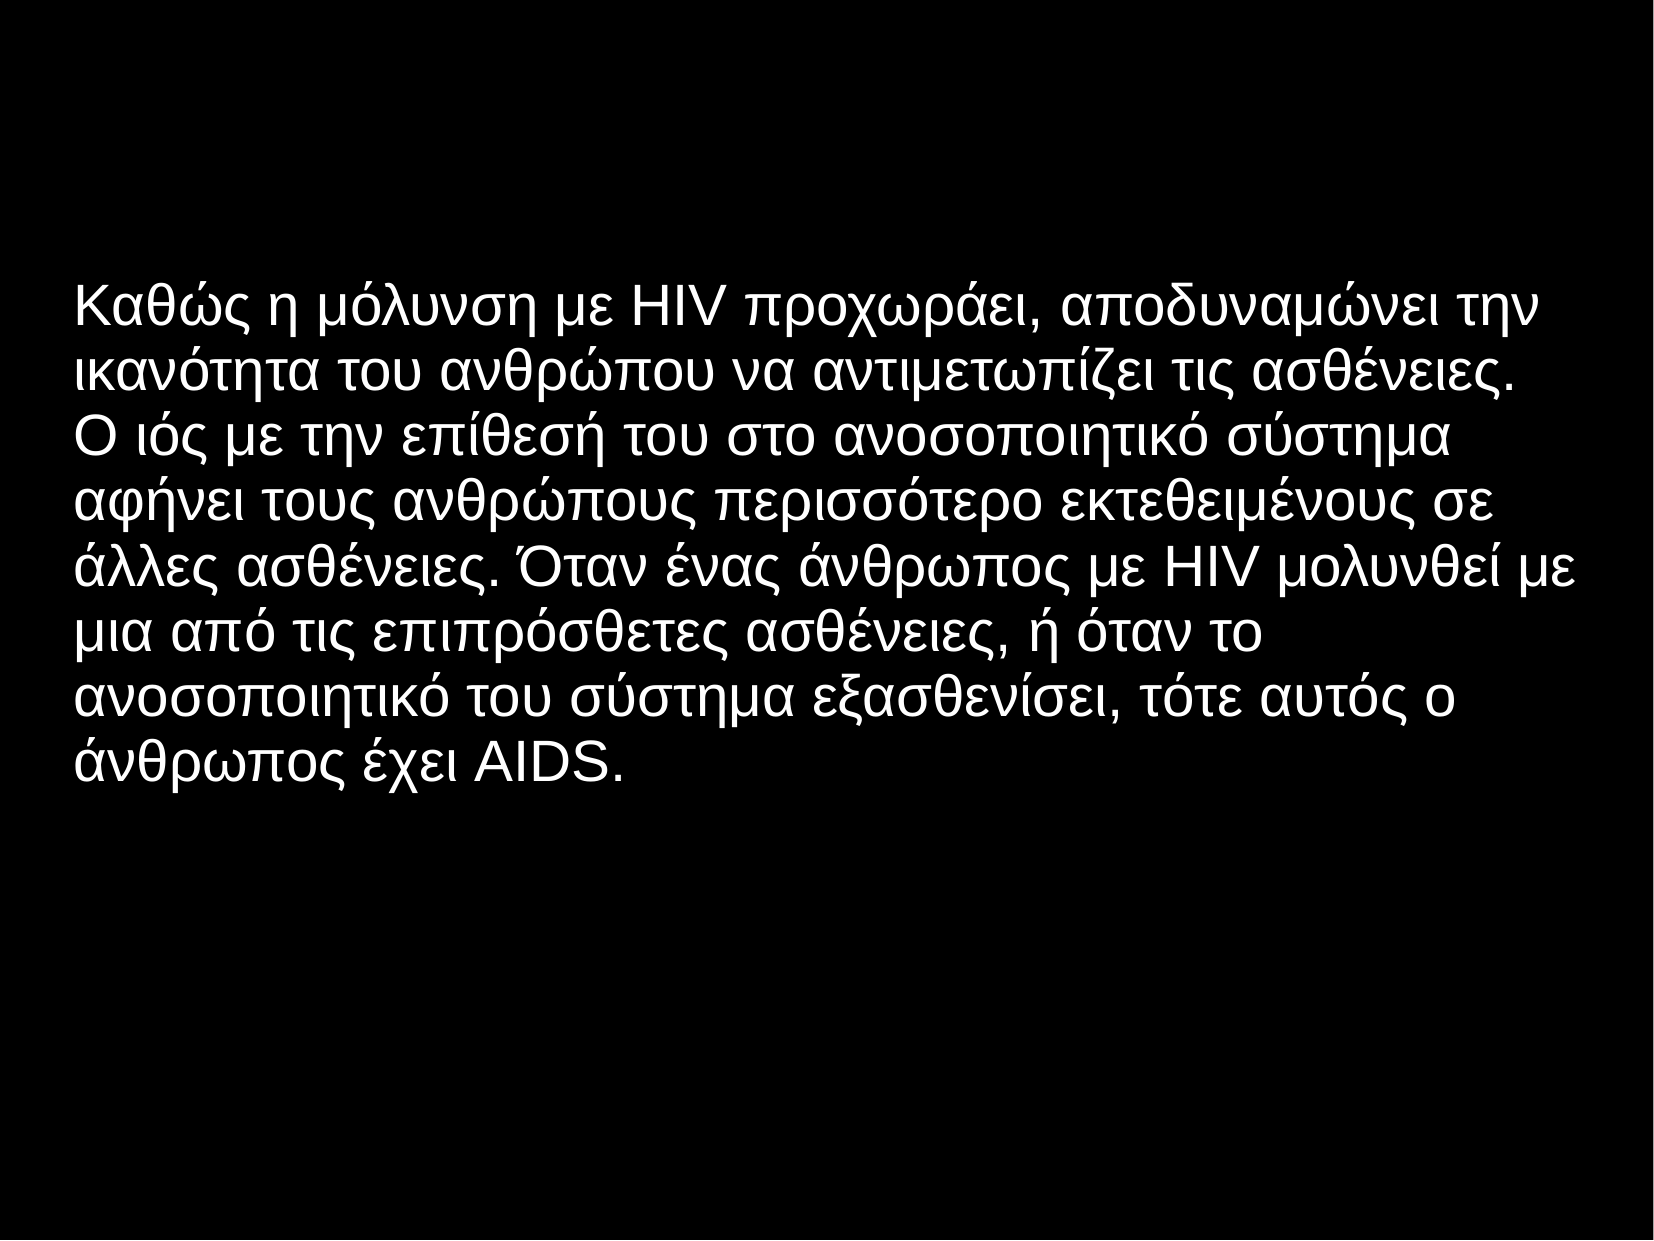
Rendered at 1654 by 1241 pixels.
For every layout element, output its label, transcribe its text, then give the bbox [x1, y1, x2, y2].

text_box Καθώς η μόλυνση με HIV προχωράει, αποδυναμώνει την ικανότητα του ανθρώπου να αντιμετωπίζει τις ασθένειες. Ο ιός με την επίθεσή του στο ανοσοποιητικό σύστημα αφήνει τους ανθρώπους περισσότερο εκτεθειμένους σε άλλες ασθένειες. Όταν ένας άνθρωπος με HIV μολυνθεί με μια από τις επιπρόσθετες ασθένειες, ή όταν το ανοσοποιητικό του σύστημα εξασθενίσει, τότε αυτός ο άνθρωπος έχει AIDS. [59, 265, 1595, 886]
